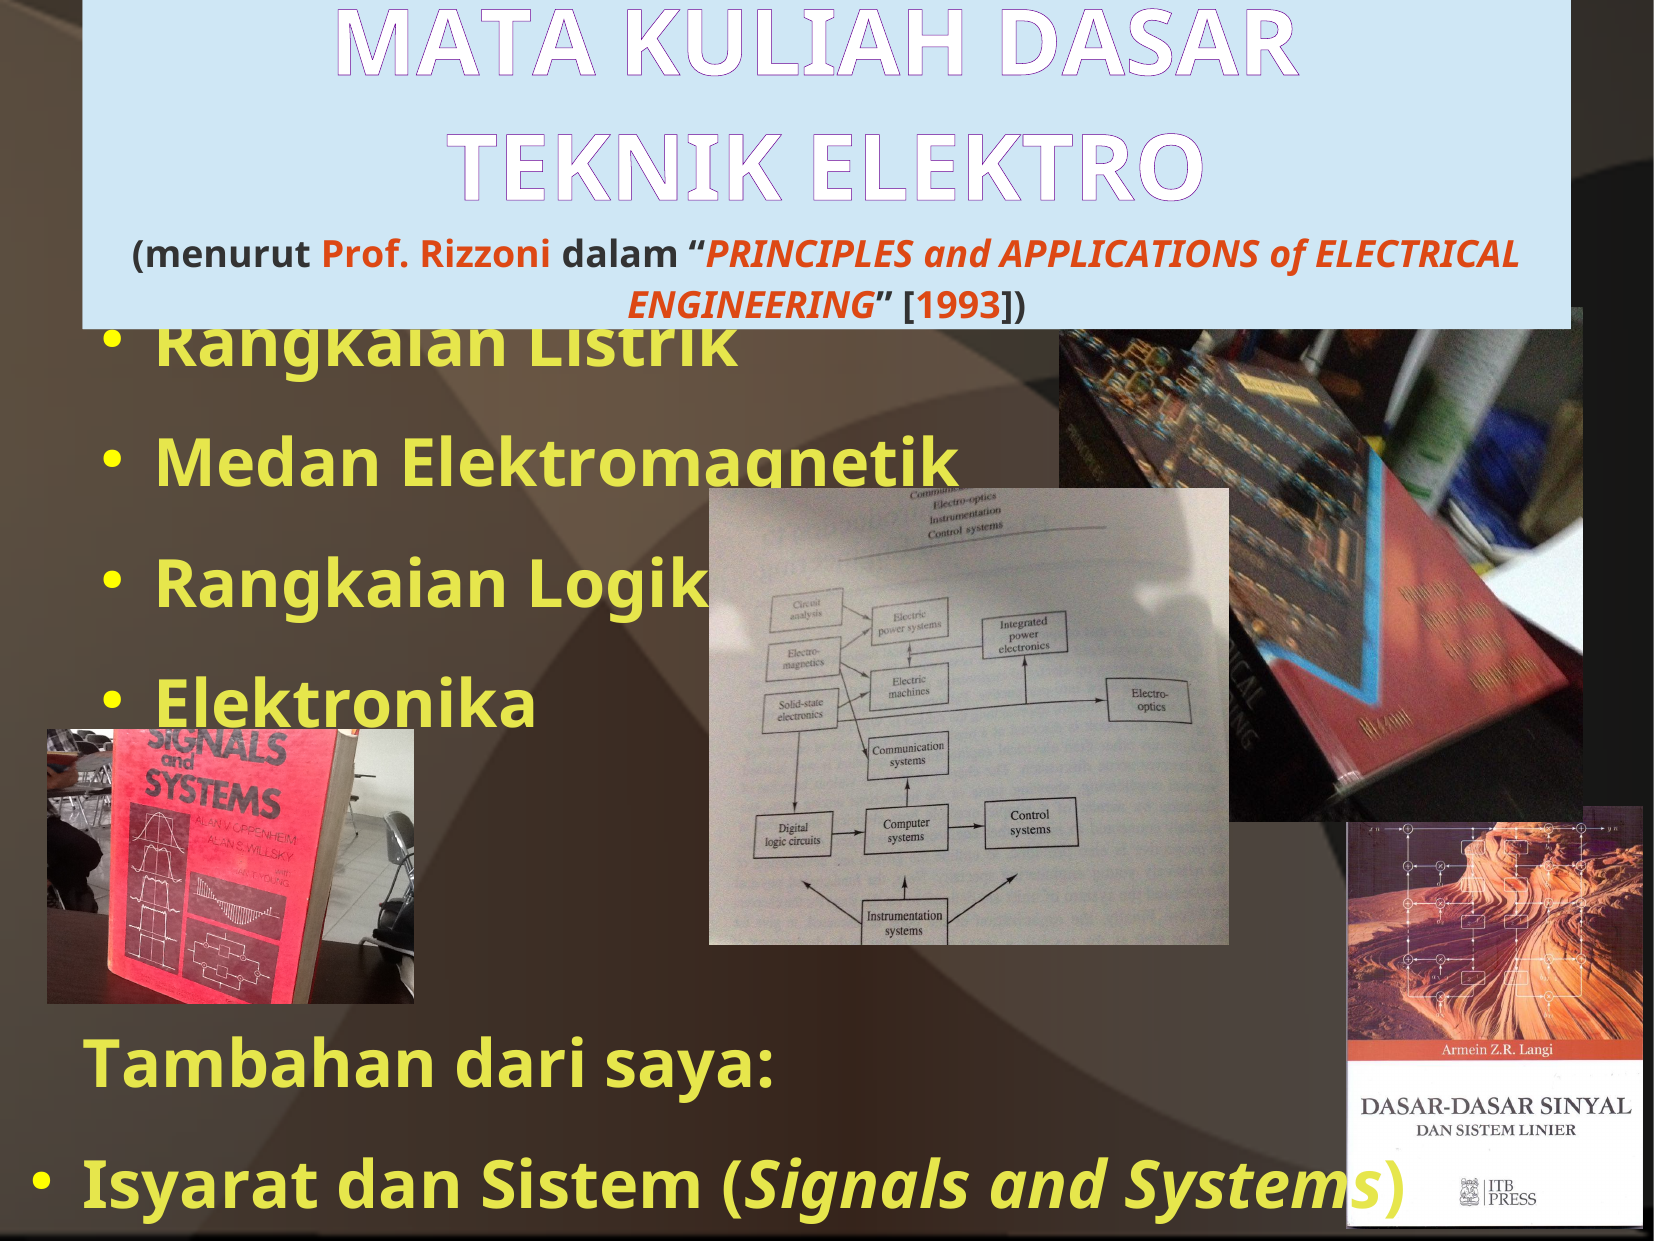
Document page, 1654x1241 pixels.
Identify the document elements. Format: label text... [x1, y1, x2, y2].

title MATA KULIAH DASAR TEKNIK ELEKTRO (menurut Prof. Rizzoni dalam “PRINCIPLES and APPLICATIONS of ELECTRICAL ENGINEERING” [1993]) [82, 8, 1571, 298]
picture [364, 709, 379, 720]
list Tambahan dari saya: Isyarat dan Sistem (Signals and Systems) [11, 1016, 1501, 1217]
picture [511, 710, 523, 720]
picture [0, 0, 1654, 1241]
list Rangkaian Listrik Medan Elektromagnetik Rangkaian Logika Elektronika [82, 330, 1059, 709]
